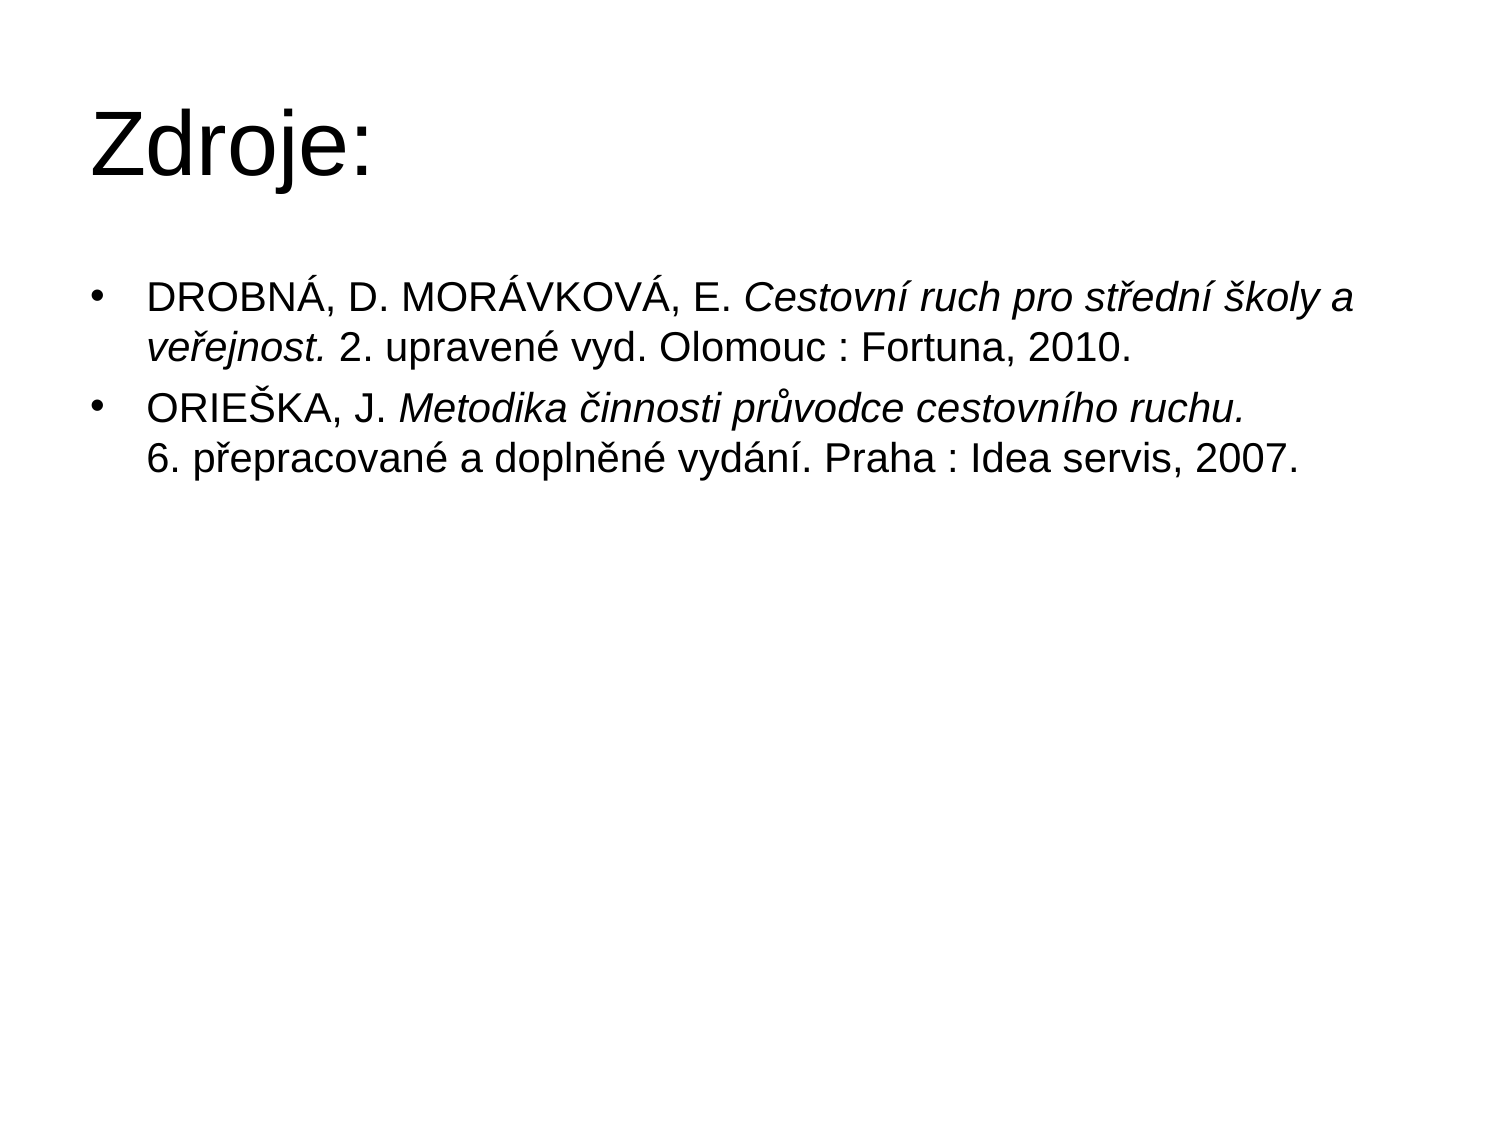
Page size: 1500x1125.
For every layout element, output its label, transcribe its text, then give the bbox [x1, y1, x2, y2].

title Zdroje: [75, 45, 1426, 233]
list DROBNÁ, D. MORÁVKOVÁ, E. Cestovní ruch pro střední školy a veřejnost. 2. upravené vyd. Olomouc : Fortuna, 2010. ORIEŠKA, J. Metodika činnosti průvodce cestovního ruchu. 6. přepracované a doplněné vydání. Praha : Idea servis, 2007. [75, 262, 1426, 1006]
